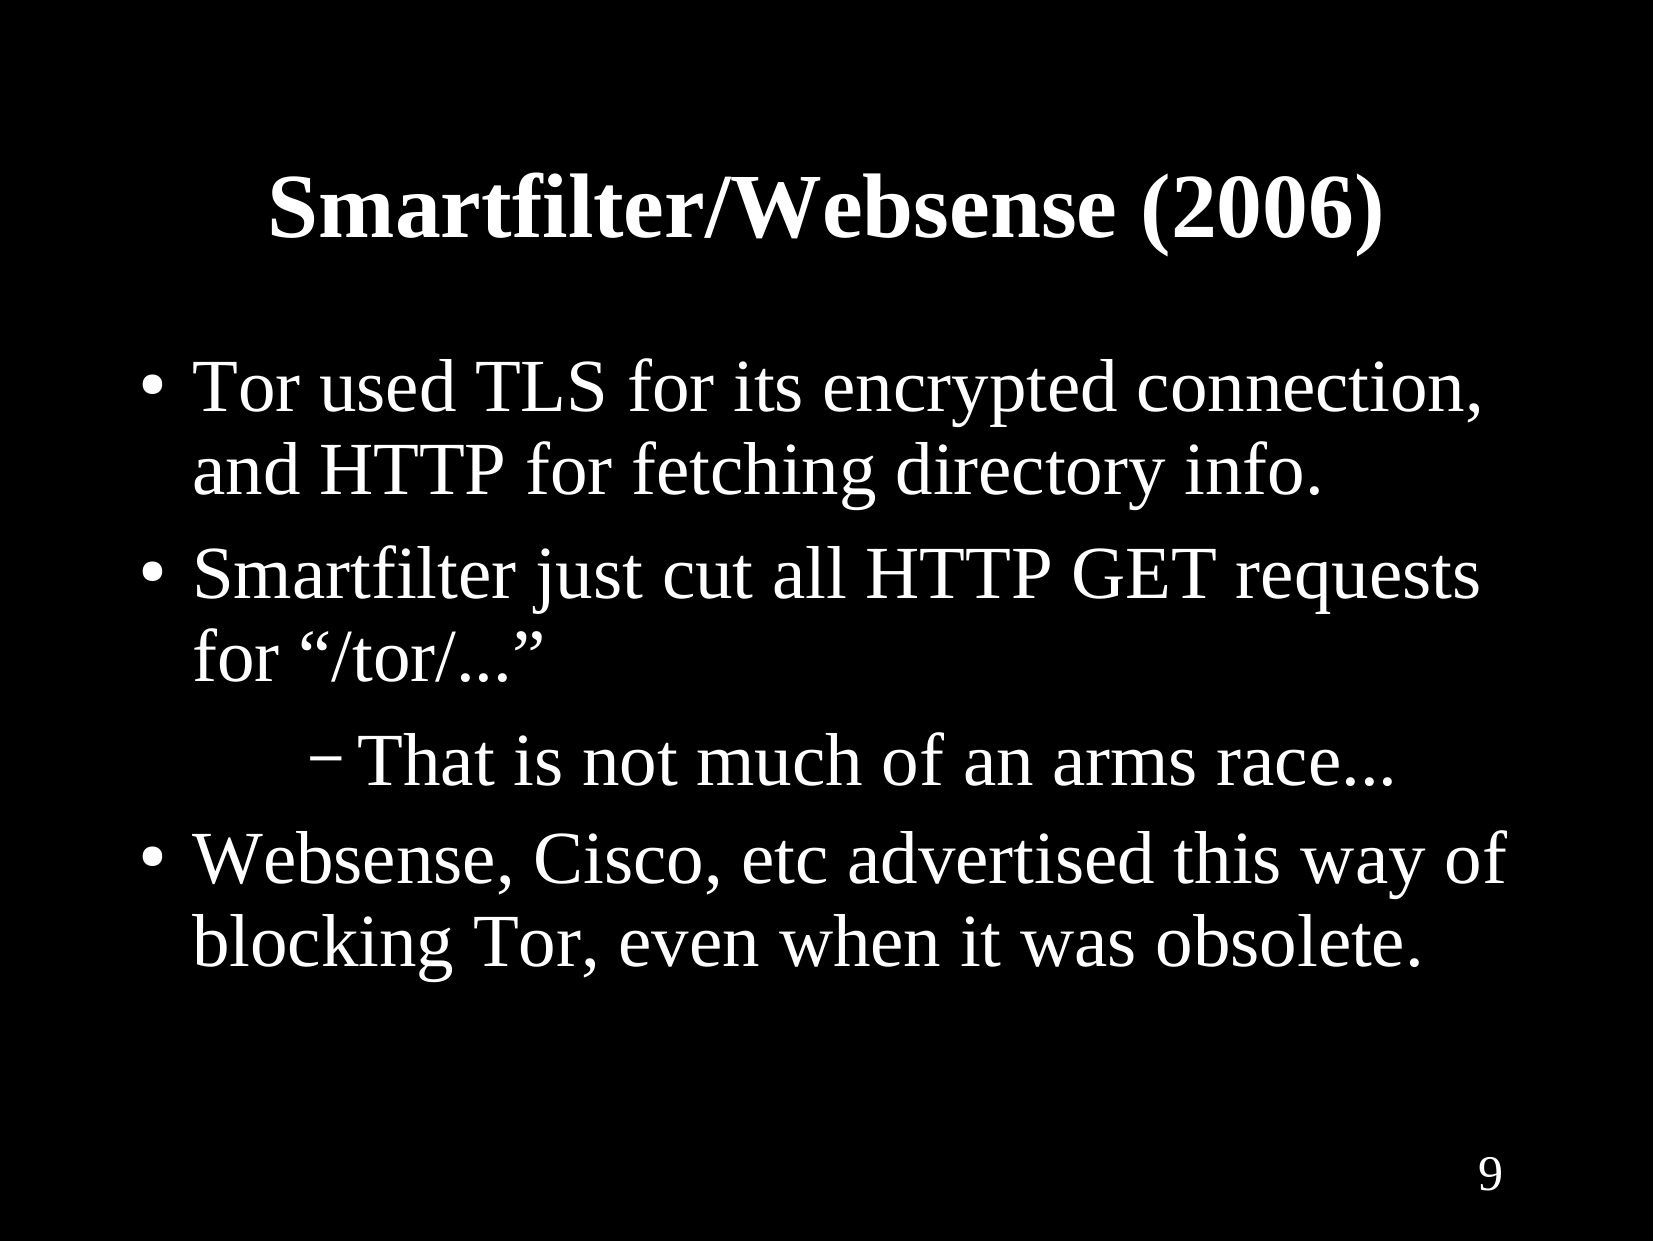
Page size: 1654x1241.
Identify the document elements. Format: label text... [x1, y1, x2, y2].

title Smartfilter/Websense (2006) [121, 102, 1534, 311]
list Tor used TLS for its encrypted connection, and HTTP for fetching directory info. Smartfilter just cut all HTTP GET requests for “/tor/...” That is not much of an arms race... Websense, Cisco, etc advertised this way of blocking Tor, even when it was obsolete. [121, 344, 1534, 1127]
